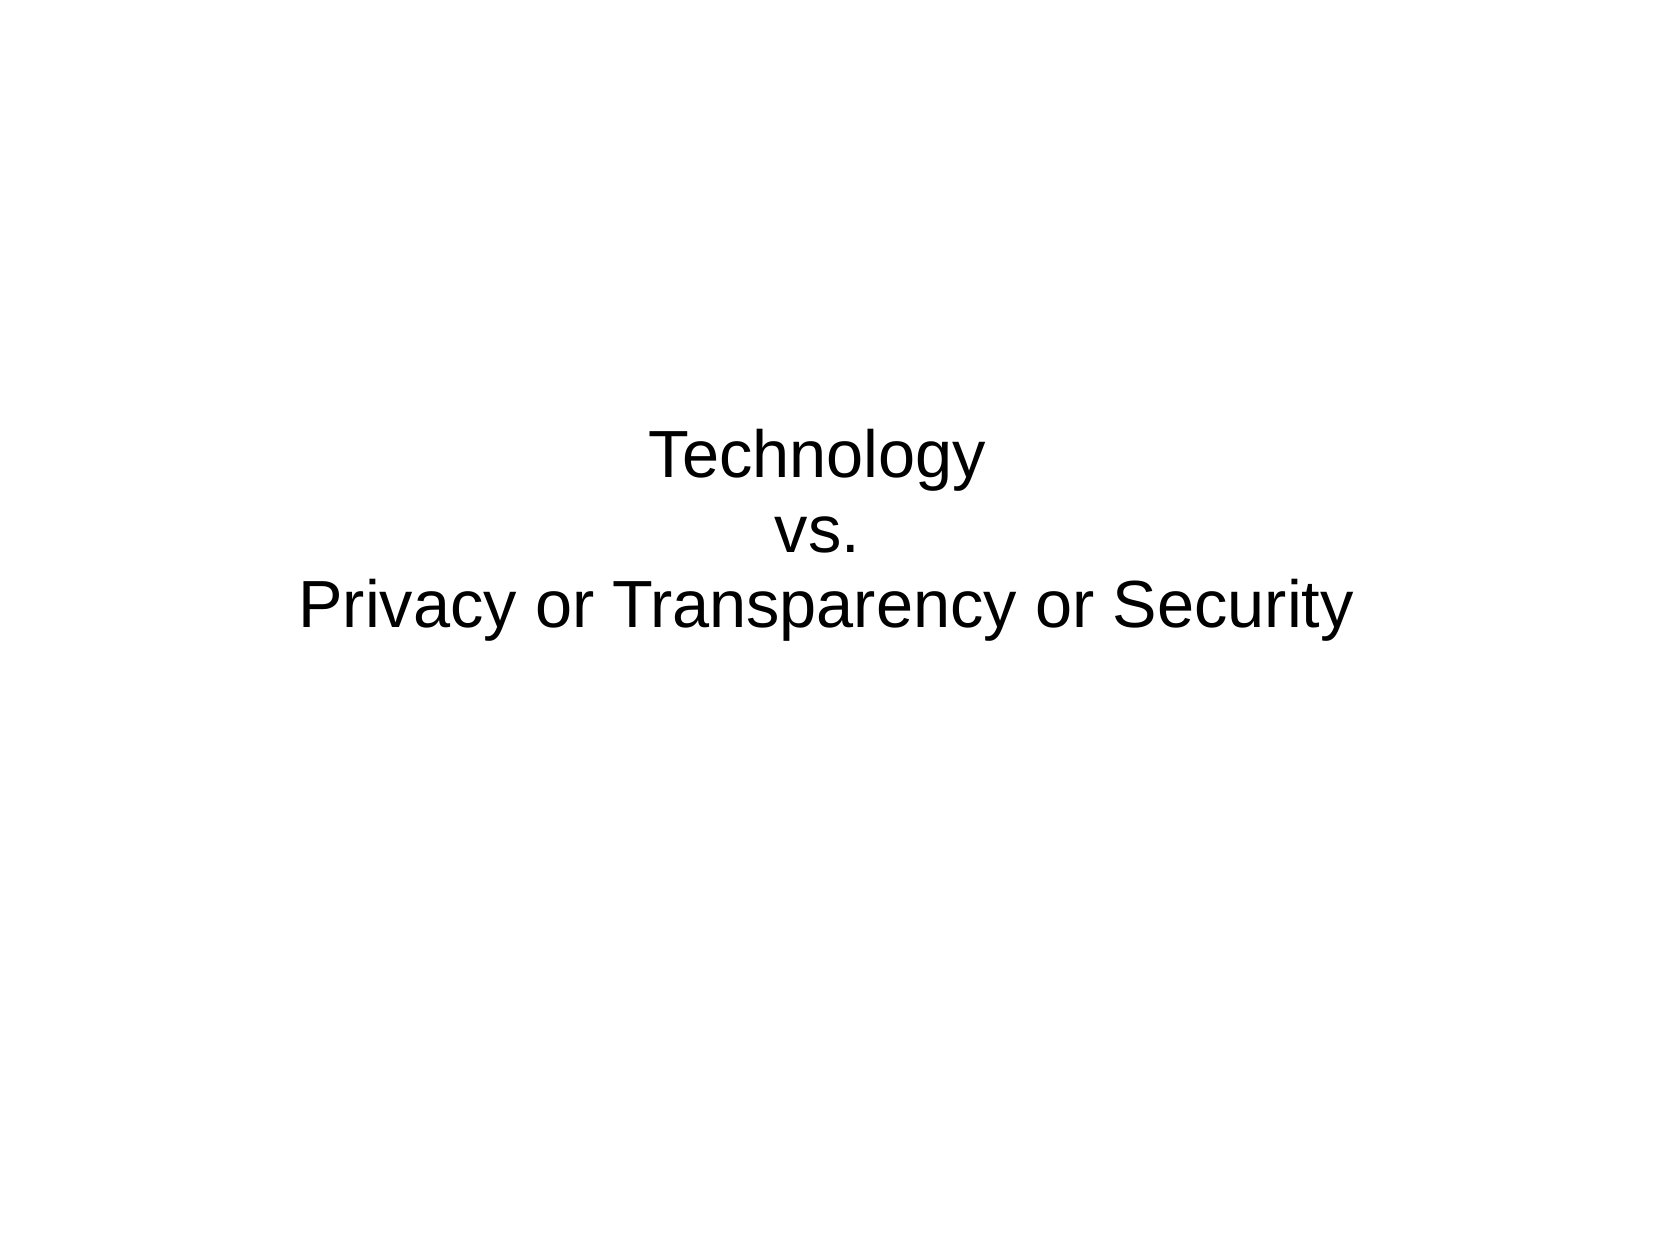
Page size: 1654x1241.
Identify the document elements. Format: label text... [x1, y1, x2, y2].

subtitle Technology vs. Privacy or Transparency or Security [82, 49, 1571, 1010]
